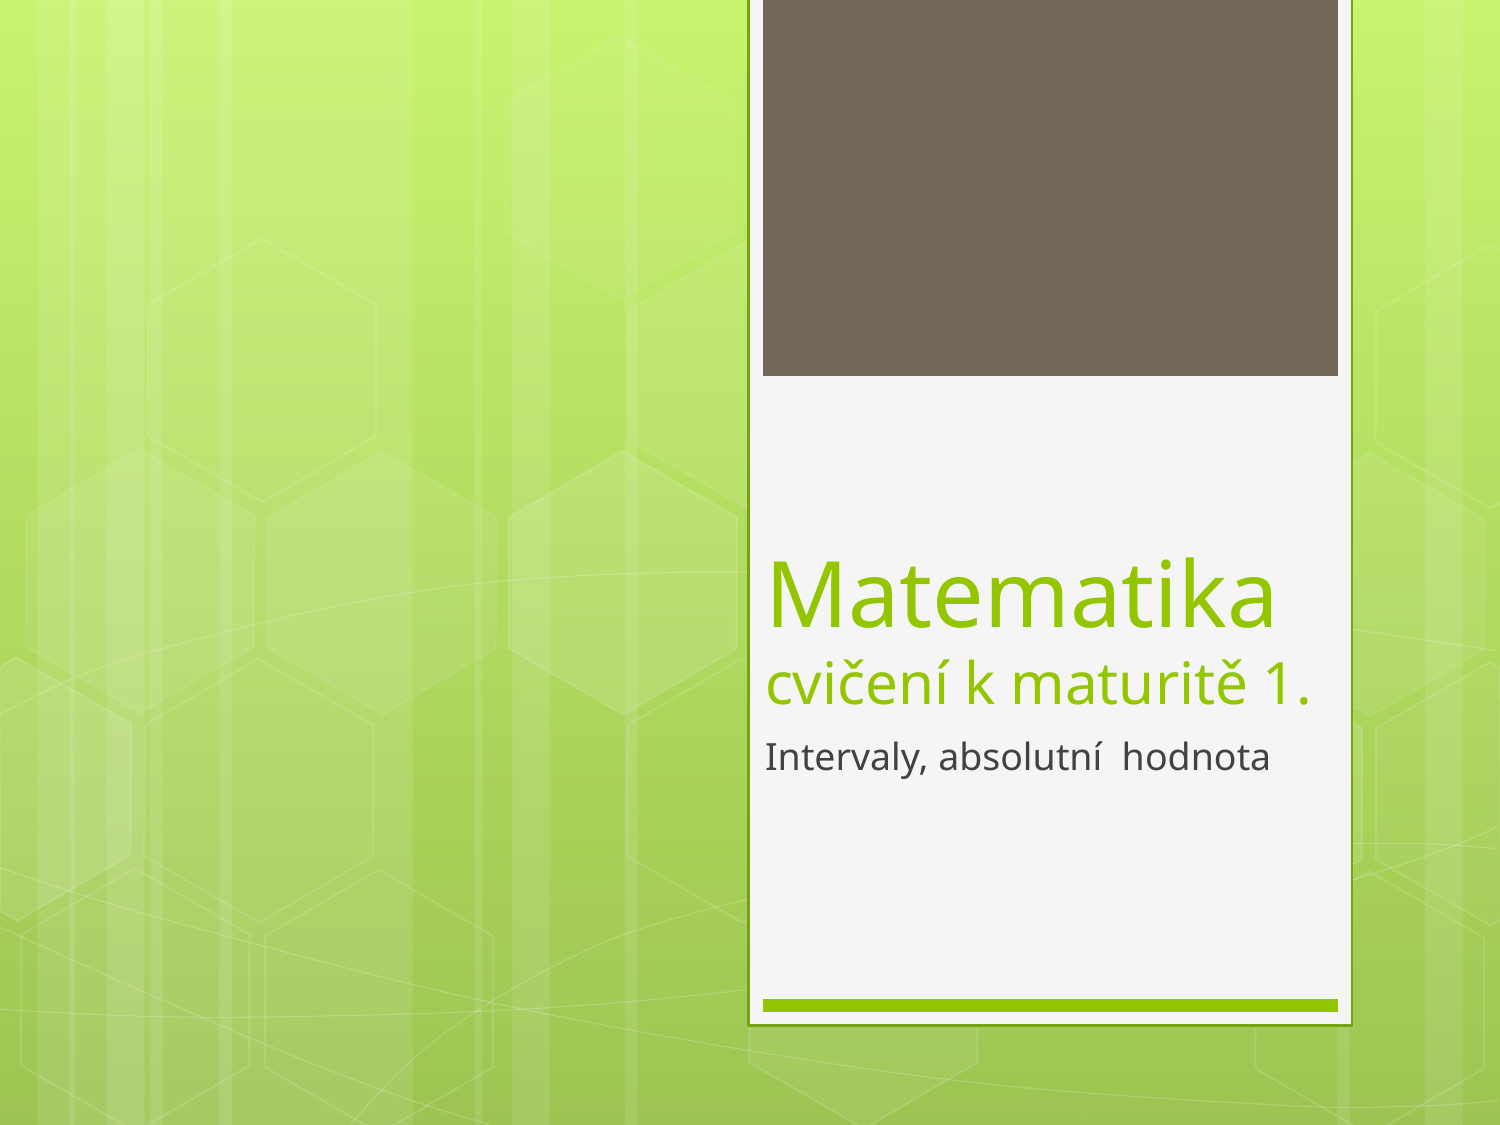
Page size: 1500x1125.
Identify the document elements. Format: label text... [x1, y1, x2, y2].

title Matematika cvičení k maturitě 1. [750, 444, 1400, 724]
subtitle Intervaly, absolutní hodnota [750, 725, 1320, 933]
